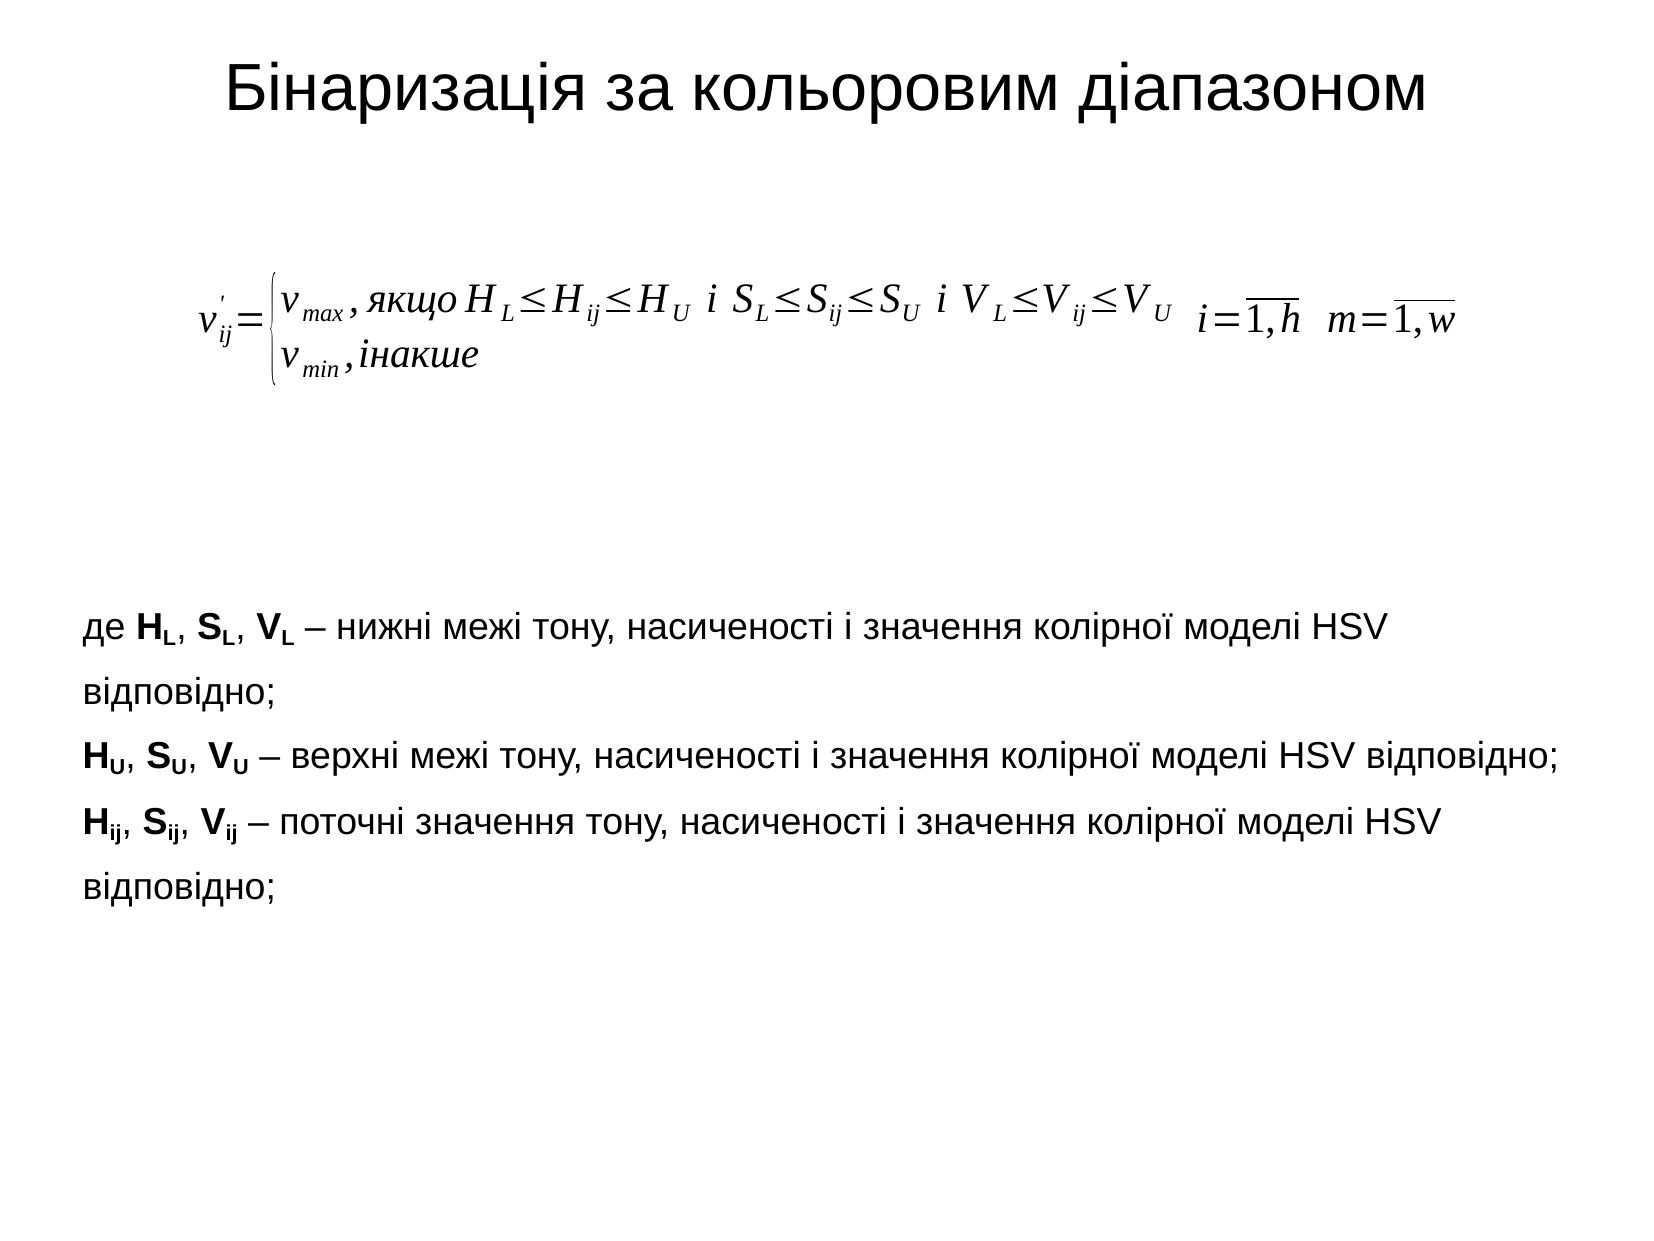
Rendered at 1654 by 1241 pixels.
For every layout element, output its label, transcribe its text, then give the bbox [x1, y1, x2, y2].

title Бінаризація за кольоровим діапазоном [82, 49, 1571, 257]
list де HL, SL, VL – нижні межі тону, насиченості і значення колірної моделі HSV відповідно; HU, SU, VU – верхні межі тону, насиченості і значення колірної моделі HSV відповідно; Hij, Sij, Vij – поточні значення тону, насиченості і значення колірної моделі HSV відповідно; [82, 290, 1571, 1010]
chart [190, 270, 1464, 388]
